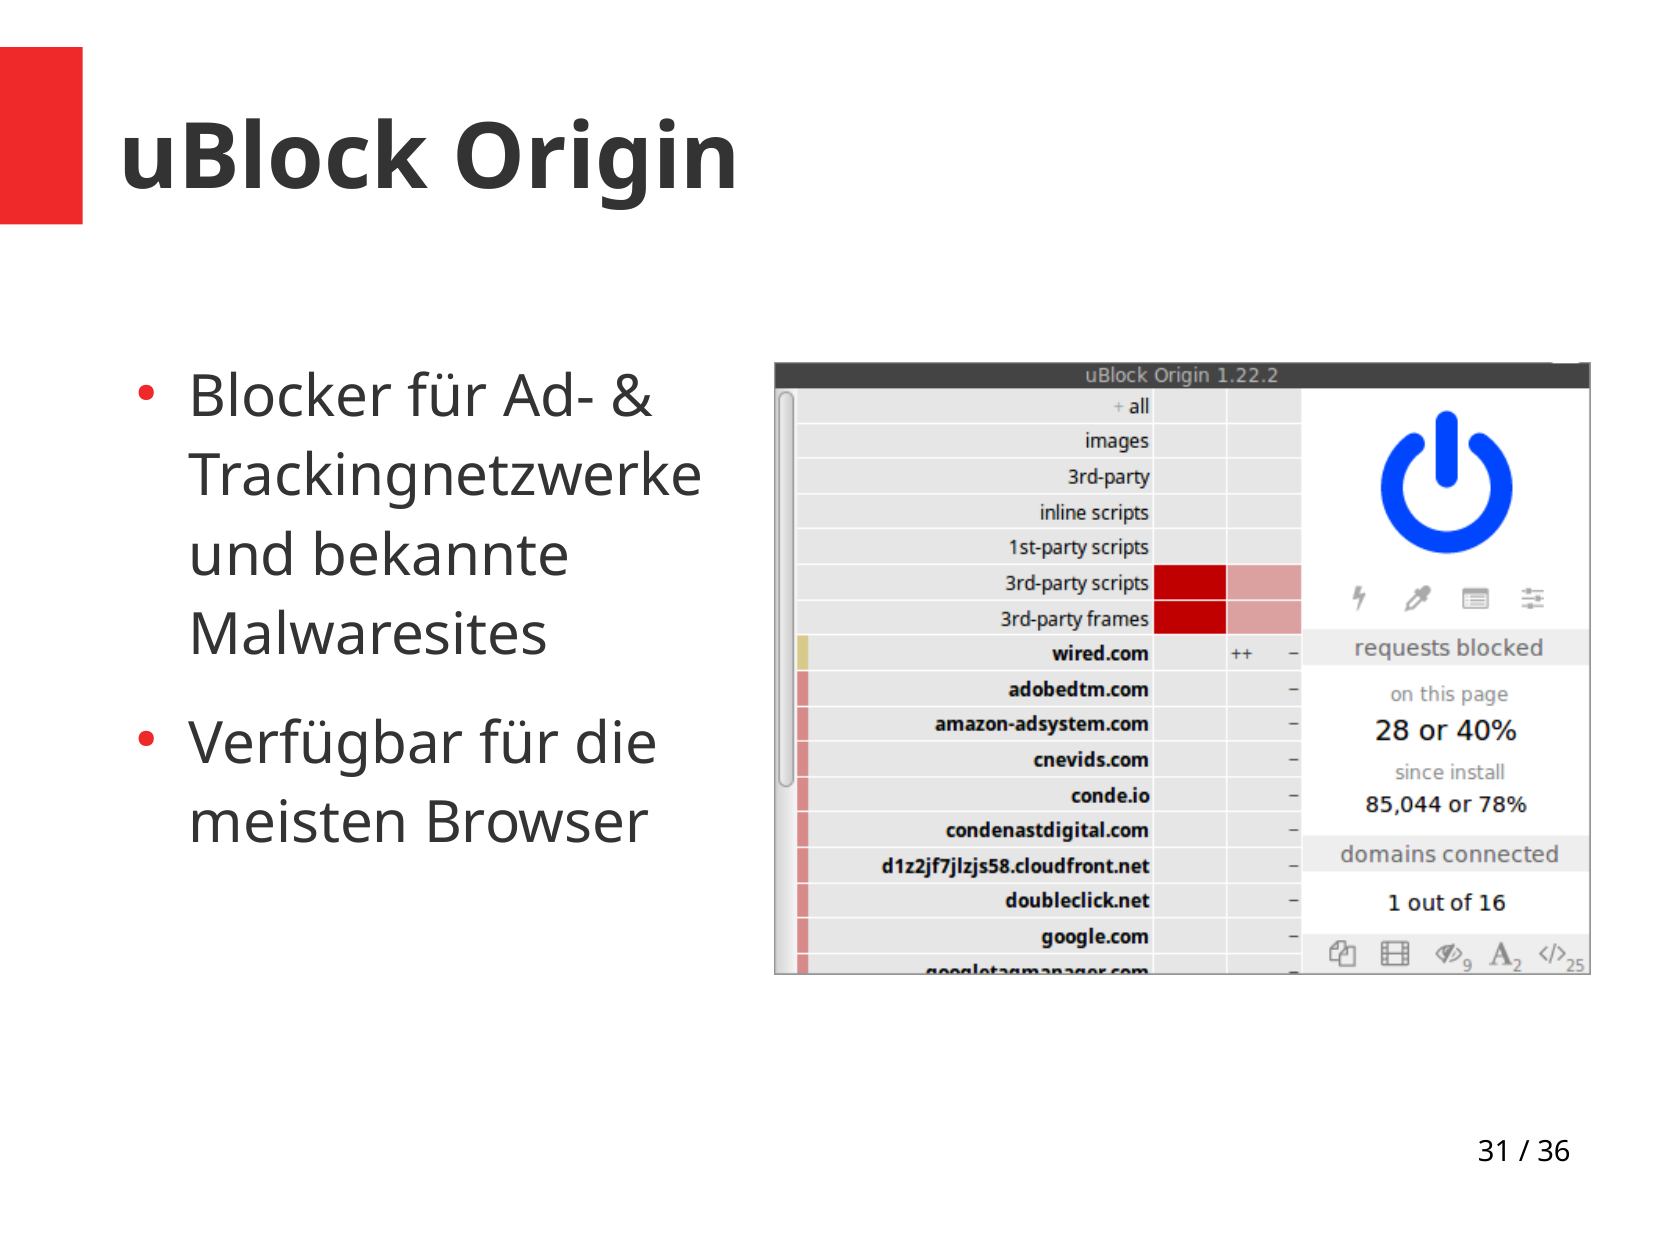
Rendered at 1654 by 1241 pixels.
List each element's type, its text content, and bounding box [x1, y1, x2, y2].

list Blocker für Ad- & Trackingnetzwerke und bekannte Malwaresites Verfügbar für die meisten Browser [118, 354, 751, 1074]
title uBlock Origin [118, 49, 1571, 257]
picture [774, 362, 1591, 976]
